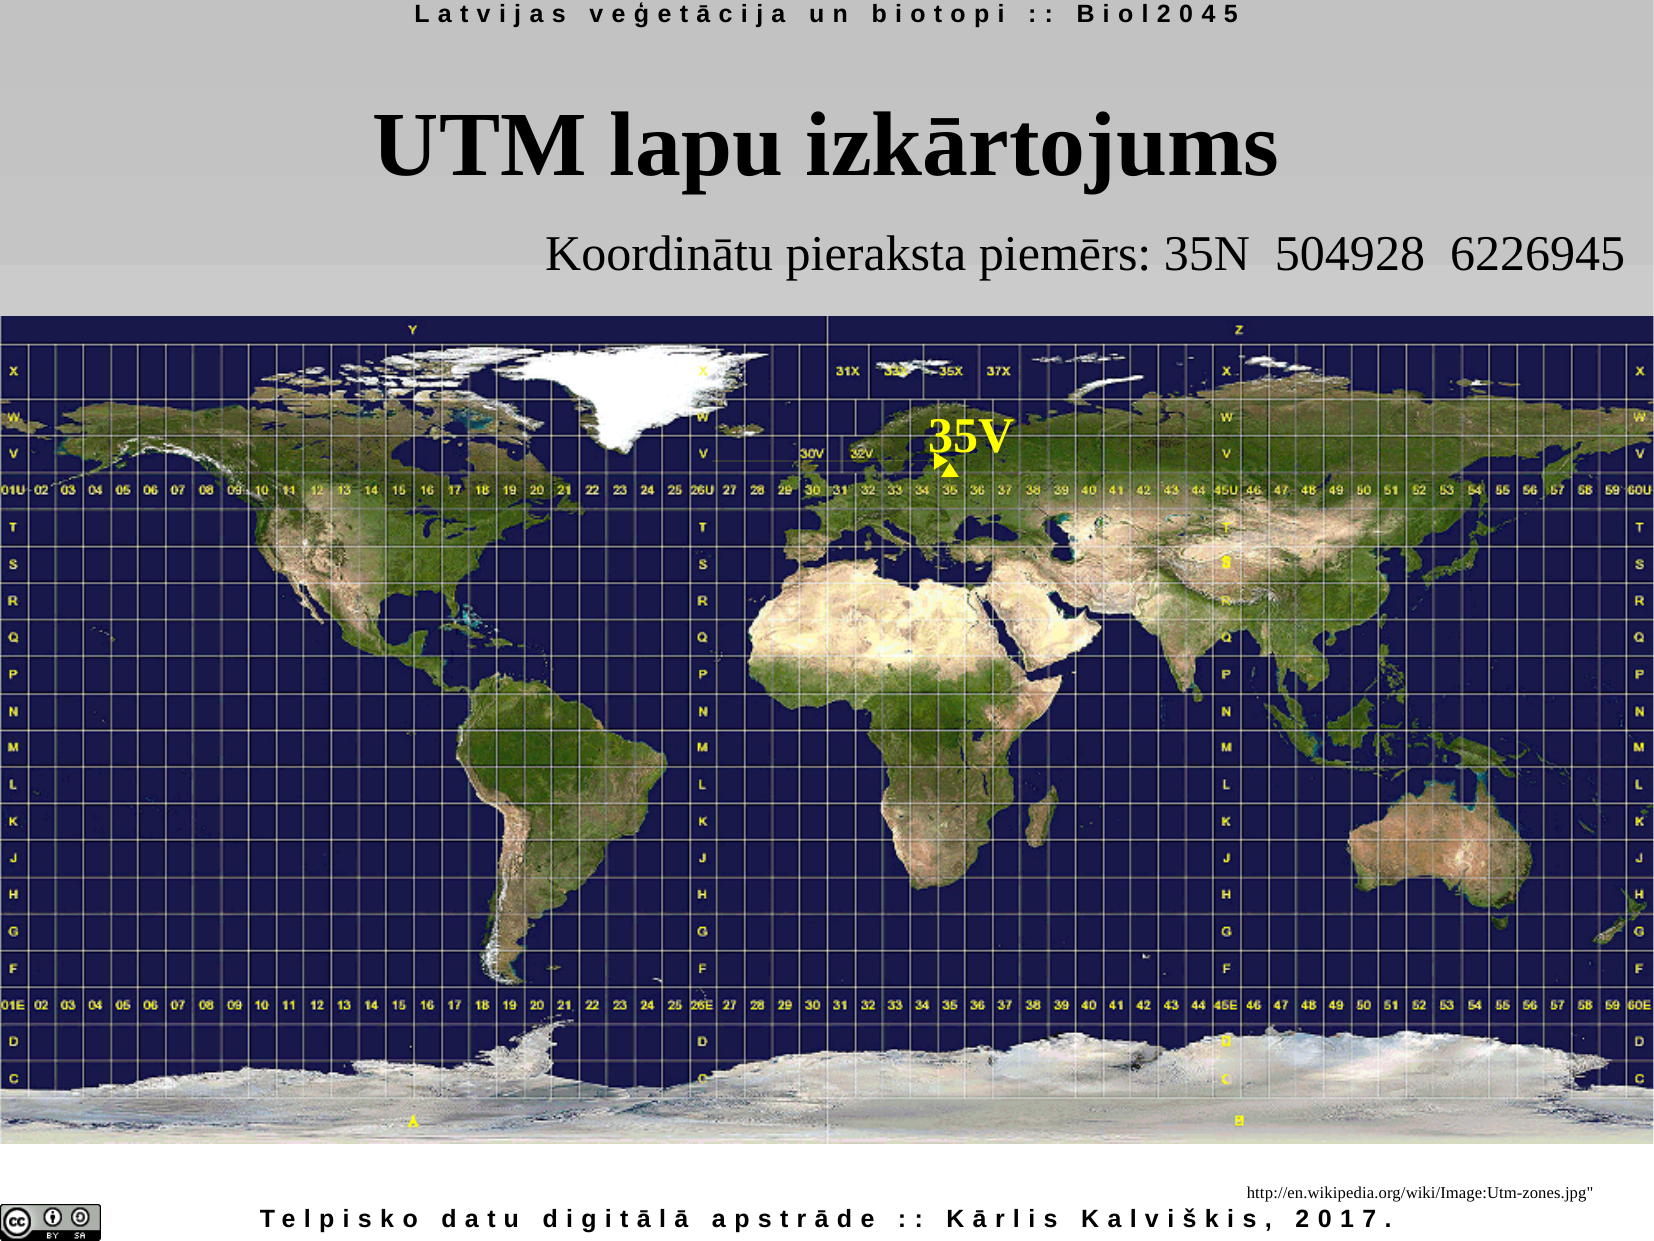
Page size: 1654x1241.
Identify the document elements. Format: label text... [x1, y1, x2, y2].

text_box http://en.wikipedia.org/wiki/Image:Utm-zones.jpg" [1247, 1183, 1595, 1199]
text_box Koordinātu pieraksta piemērs: 35N 504928 6226945 [545, 225, 1626, 282]
title UTM lapu izkārtojums [0, 1, 1654, 287]
text_box 35V [928, 408, 1015, 464]
picture [0, 287, 1654, 1241]
